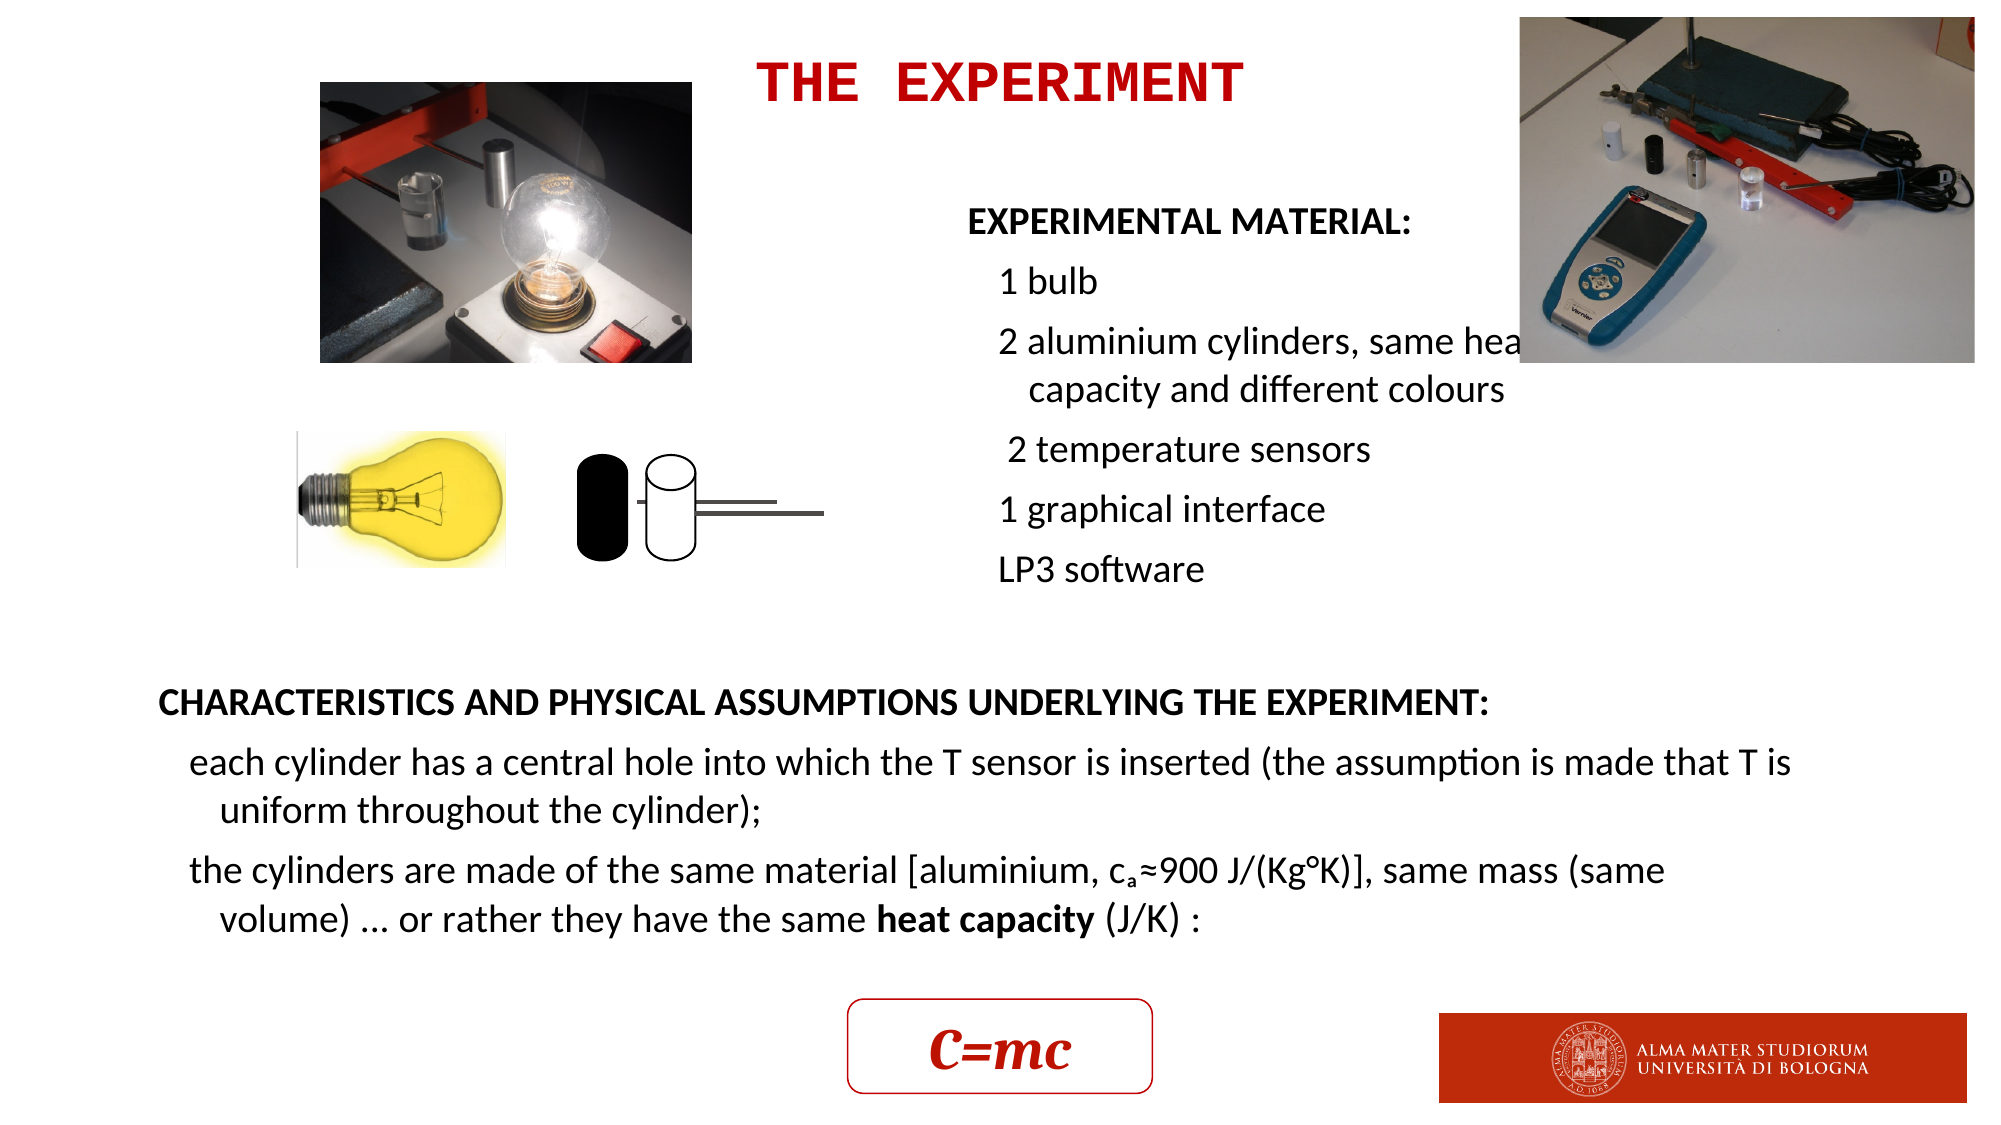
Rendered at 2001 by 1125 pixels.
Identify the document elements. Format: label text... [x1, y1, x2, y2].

text_box [646, 455, 696, 561]
text_box THE EXPERIMENT [296, 35, 1519, 122]
text_box C=mc [847, 999, 1153, 1094]
text_box [578, 455, 627, 561]
text_box CHARACTERISTICS AND PHYSICAL ASSUMPTIONS UNDERLYING THE EXPERIMENT: each cylinder has a central hole into which the T sensor is inserted (the assumption is made that T is uniform throughout the cylinder); the cylinders are made of the same material [aluminium, cₐ≈900 J/(Kg°K)], same mass (same volume) ... or rather they have the same heat capacity (J/K) : [143, 668, 1857, 950]
text_box EXPERIMENTAL MATERIAL: 1 bulb 2 aluminium cylinders, same heat capacity and different colours 2 temperature sensors 1 graphical interface LP3 software [952, 188, 1564, 603]
picture [320, 82, 692, 363]
picture [1519, 17, 1975, 363]
picture [296, 431, 506, 568]
